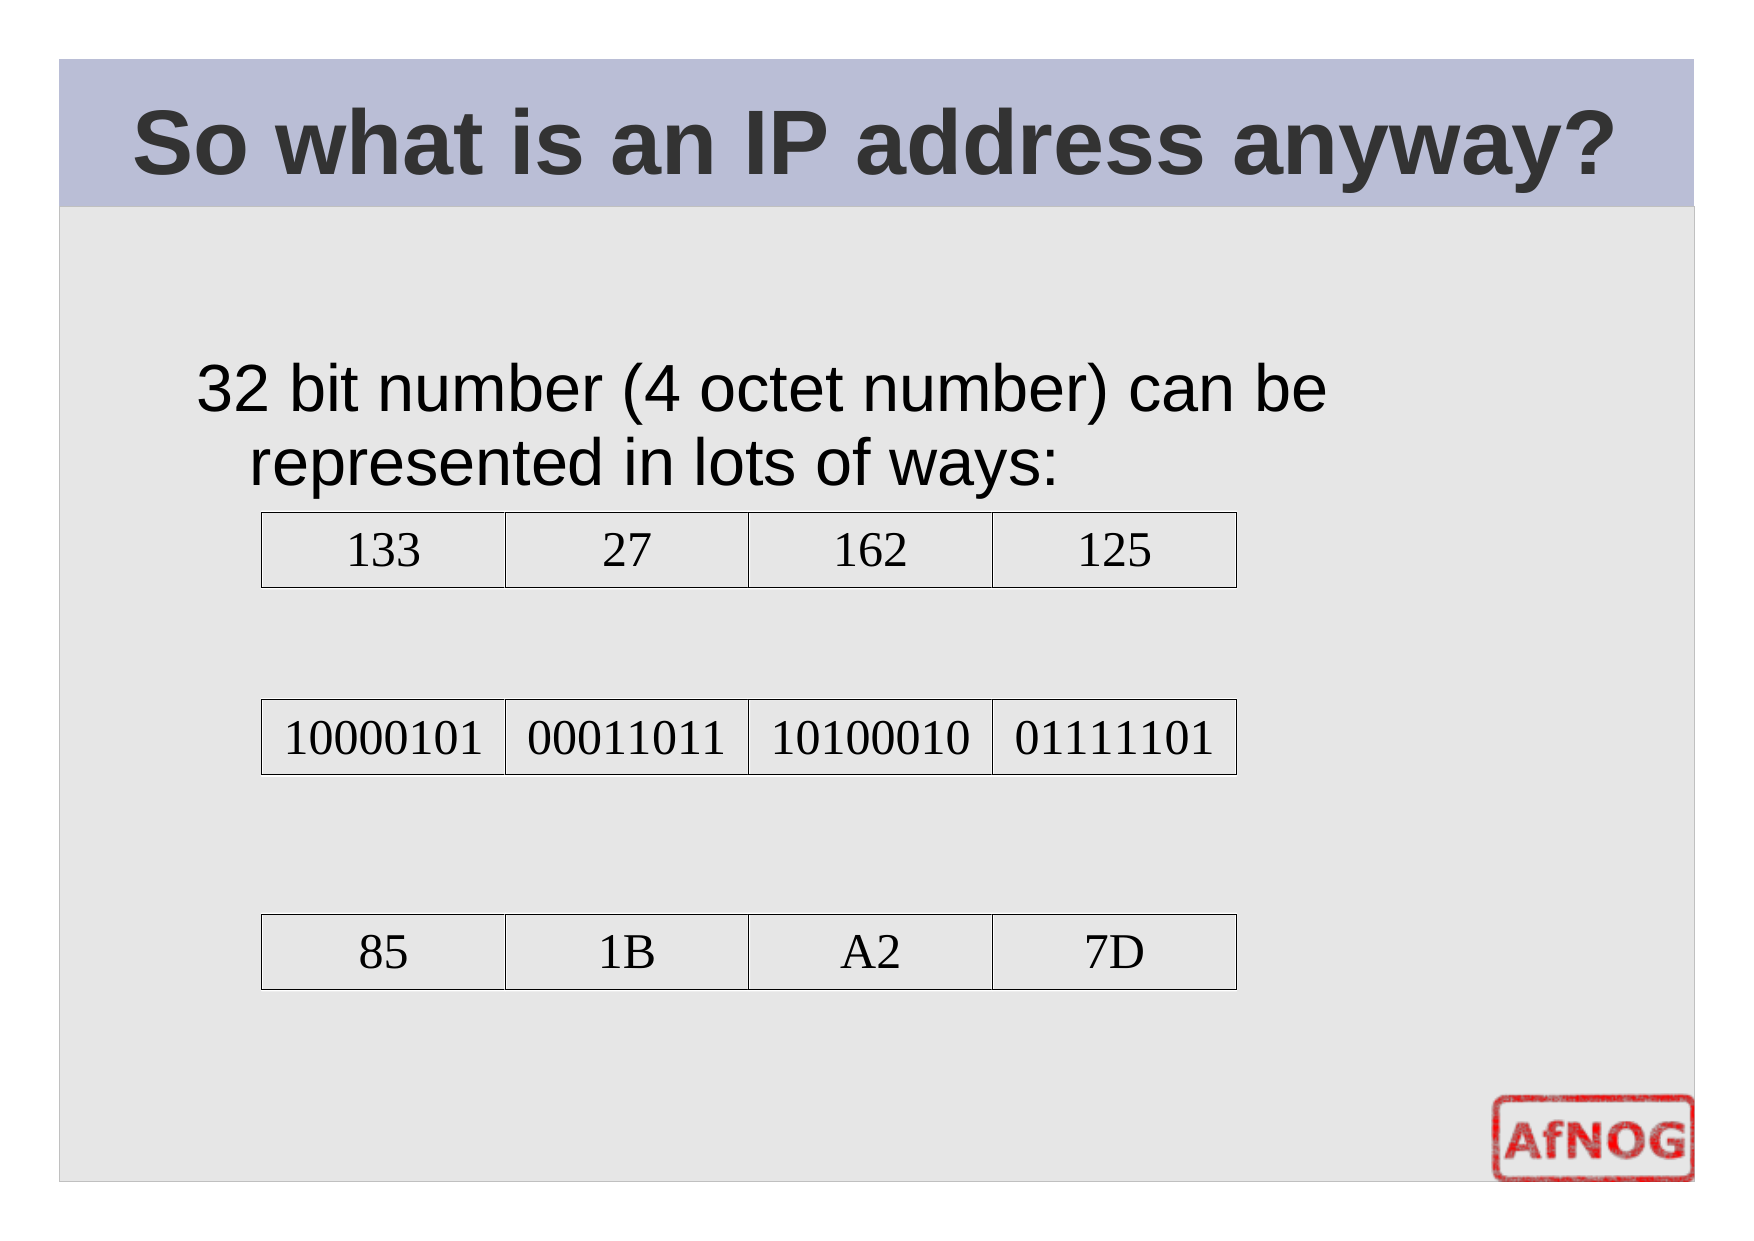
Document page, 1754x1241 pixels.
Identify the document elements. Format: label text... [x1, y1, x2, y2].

text_box A2 [748, 914, 991, 990]
picture [1490, 1092, 1695, 1182]
title So what is an IP address anyway? [59, 48, 1695, 237]
list 32 bit number (4 octet number) can be represented in lots of ways: [179, 350, 1603, 1084]
text_box 10100010 [748, 699, 991, 775]
text_box 125 [992, 512, 1237, 588]
text_box 00011011 [505, 699, 747, 775]
text_box 85 [261, 914, 504, 990]
text_box 7D [992, 914, 1237, 990]
text_box 1B [505, 914, 747, 990]
text_box 133 [261, 512, 504, 588]
text_box 01111101 [992, 699, 1237, 775]
text_box 27 [505, 512, 747, 588]
text_box 162 [748, 512, 991, 588]
text_box 10000101 [261, 699, 504, 775]
